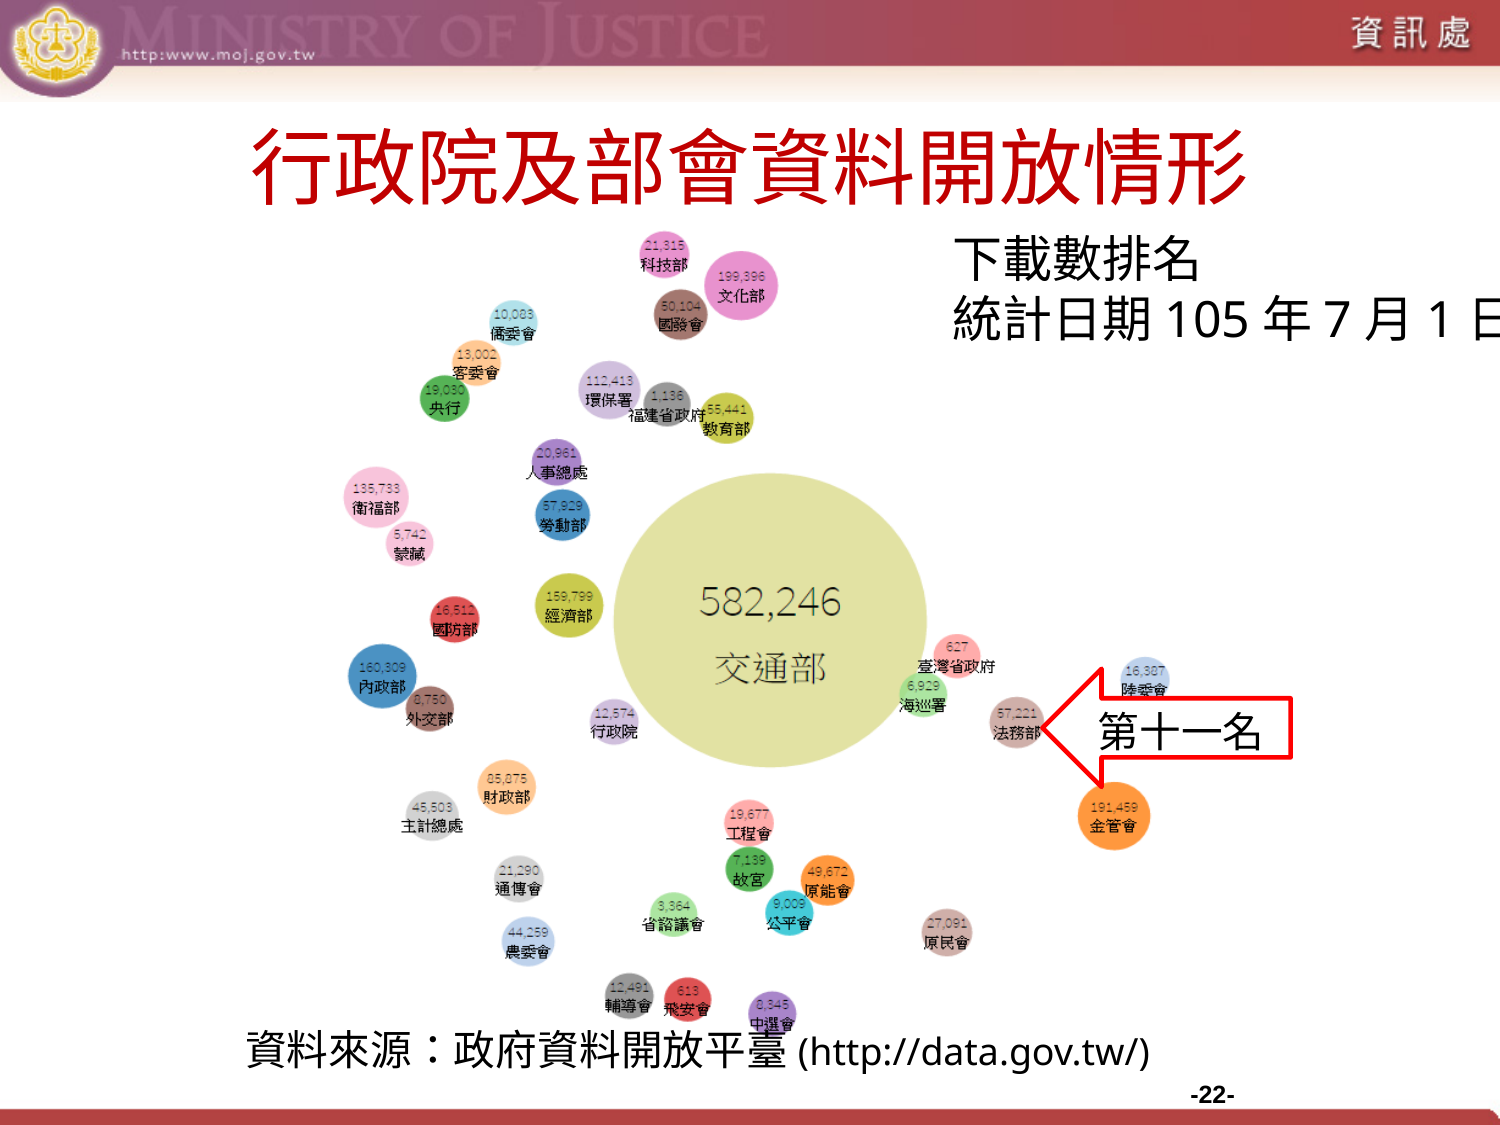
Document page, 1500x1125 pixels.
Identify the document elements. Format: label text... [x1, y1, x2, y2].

picture [277, 240, 1188, 1047]
text_box -22- [1175, 1070, 1488, 1109]
text_box 第十一名 [1042, 668, 1291, 787]
text_box 下載數排名 統計日期105年7月1日 [937, 219, 1468, 357]
title 行政院及部會資料開放情形 [112, 90, 1388, 240]
text_box 資料來源：政府資料開放平臺(http://data.gov.tw/) [230, 1016, 1167, 1083]
